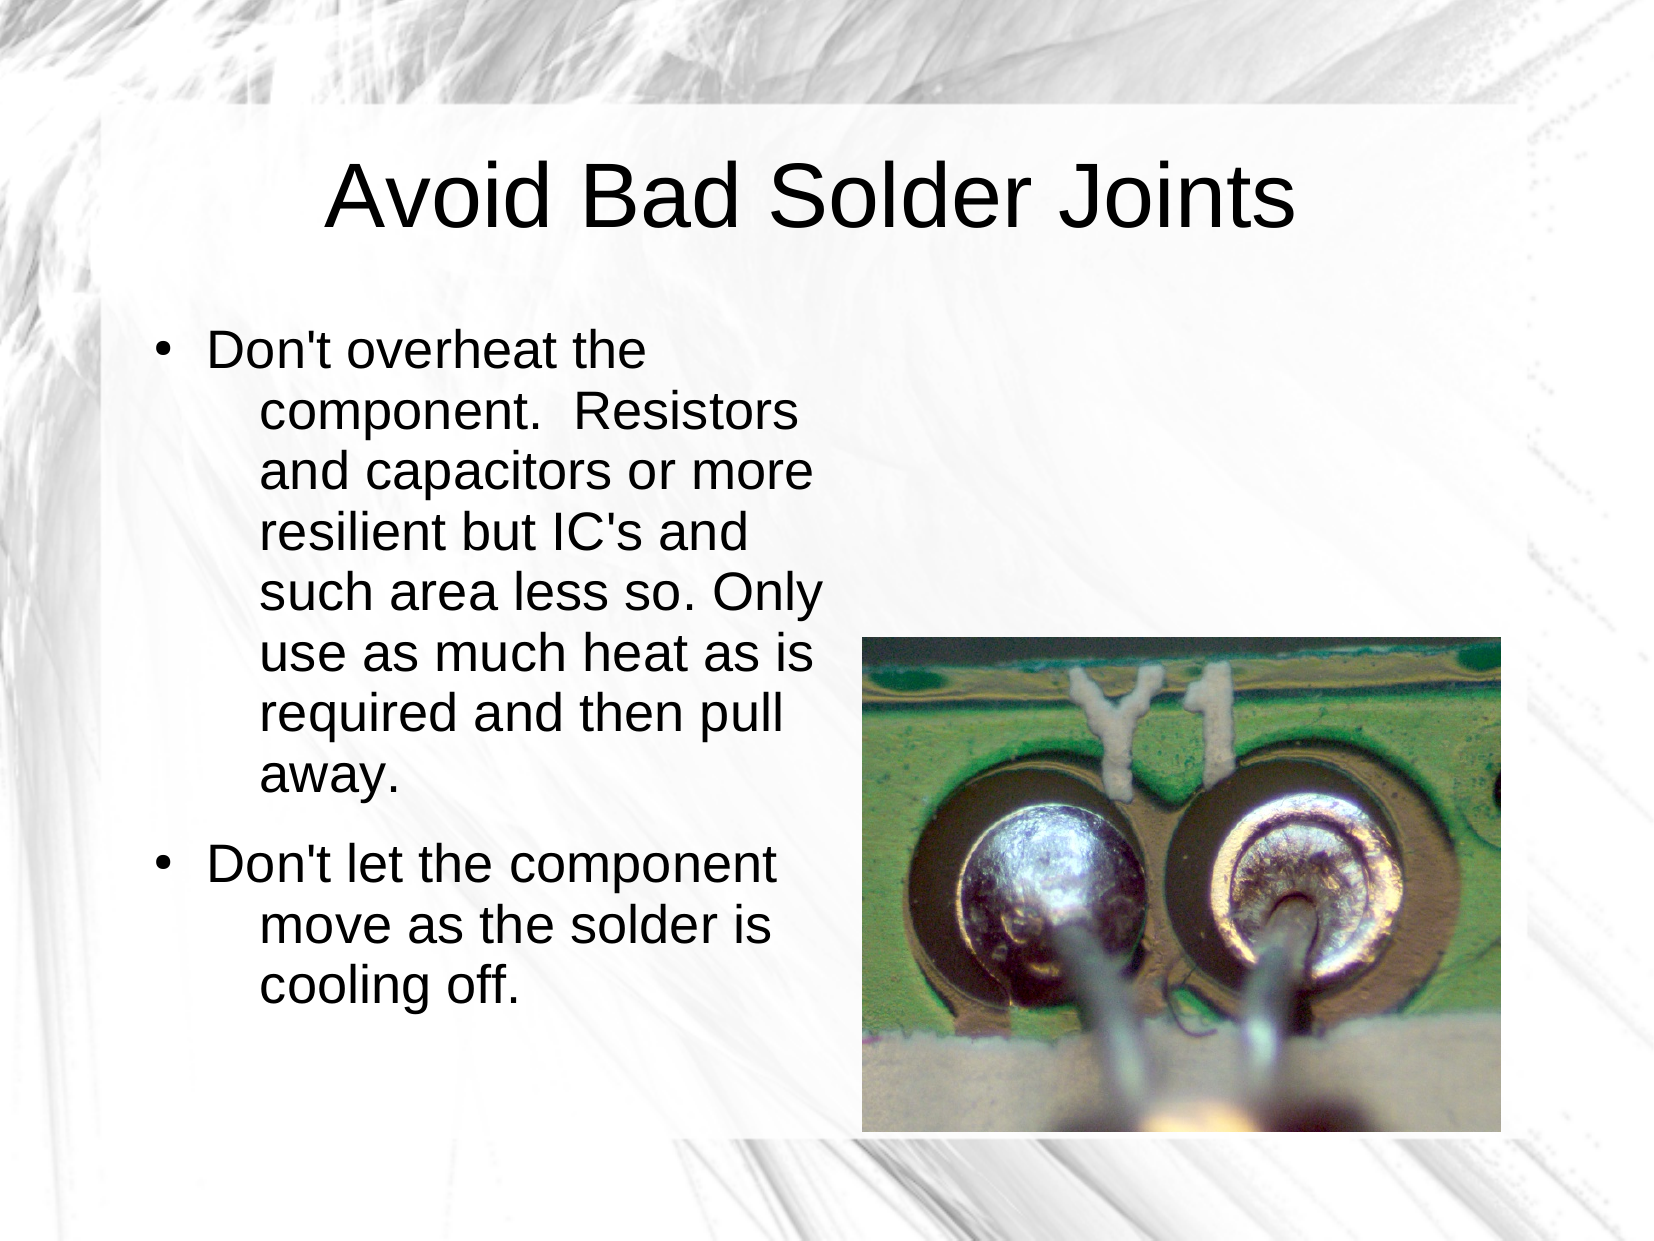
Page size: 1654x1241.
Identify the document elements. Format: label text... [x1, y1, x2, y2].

list Don't overheat the component. Resistors and capacitors or more resilient but IC's and such area less so. Only use as much heat as is required and then pull away. Don't let the component move as the solder is cooling off. [118, 319, 827, 1016]
picture [0, 0, 1654, 1241]
title Avoid Bad Solder Joints [118, 119, 1506, 273]
